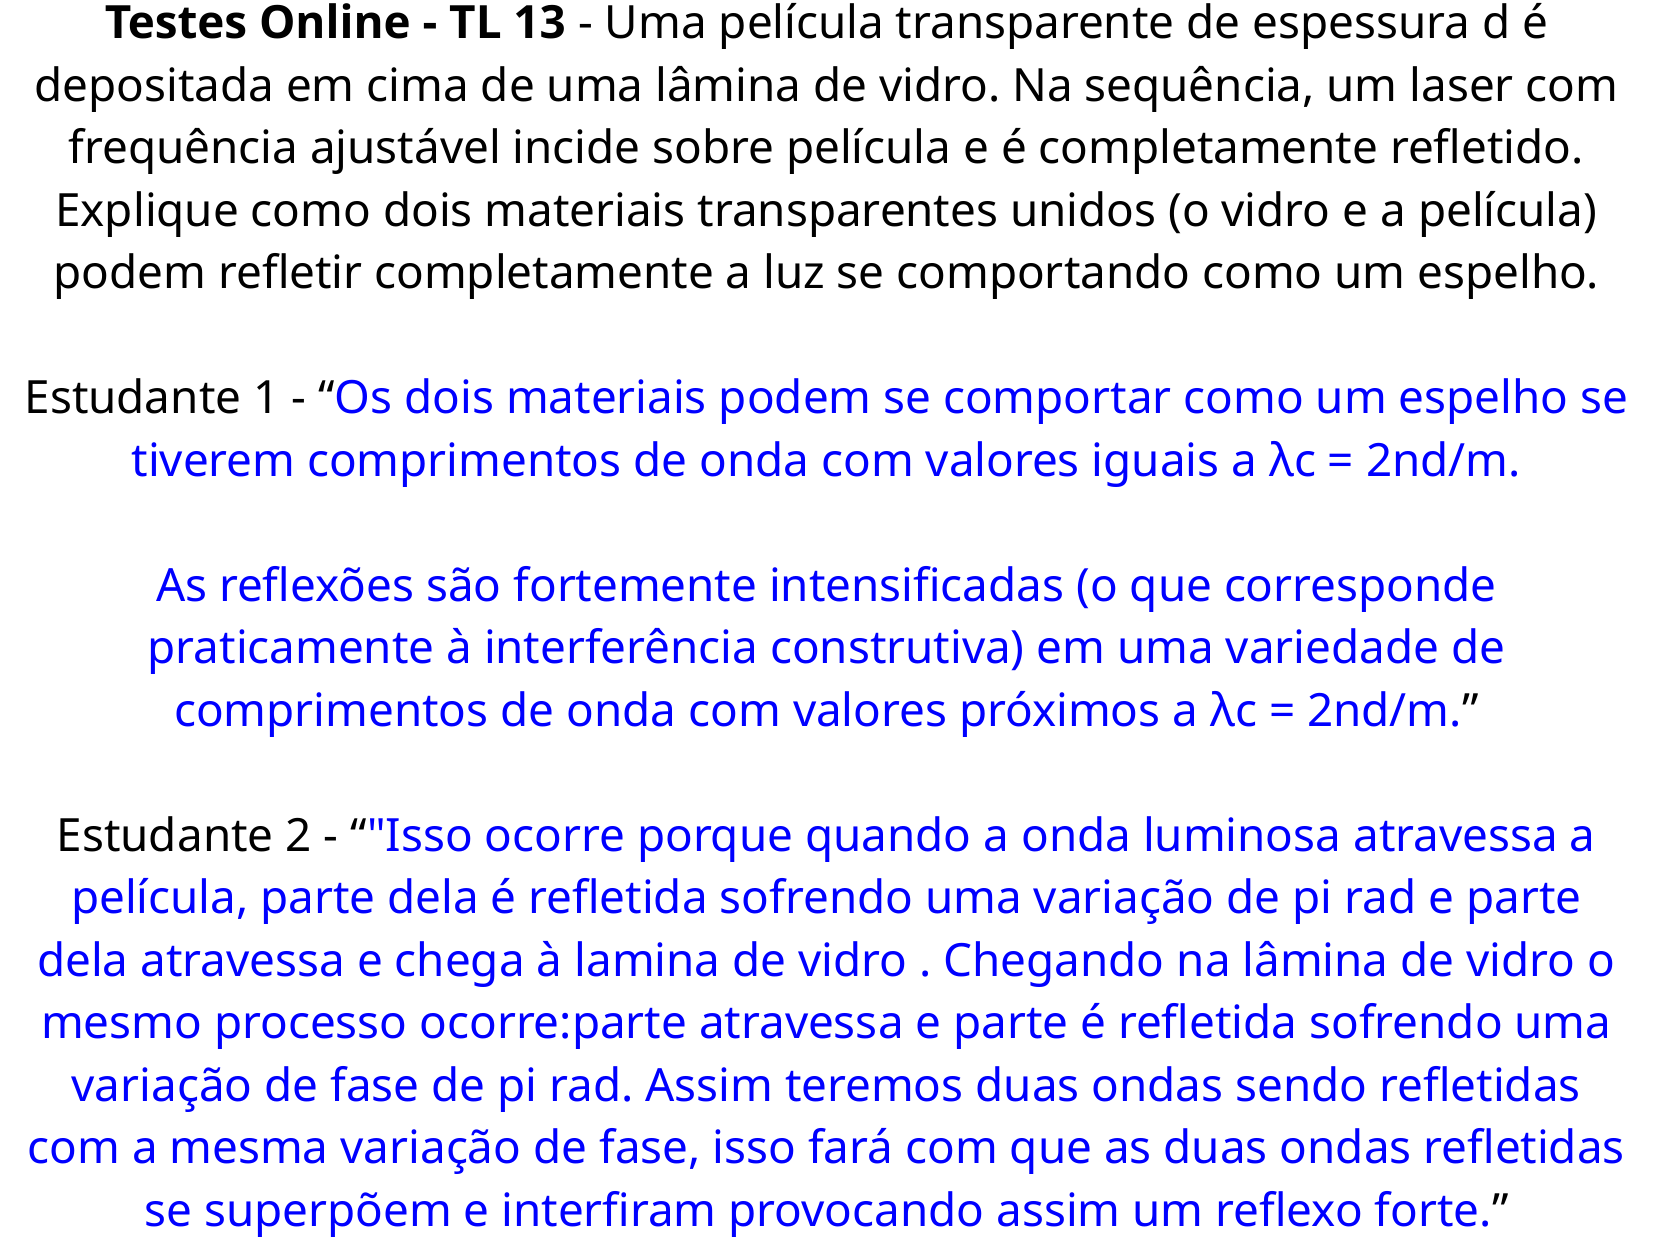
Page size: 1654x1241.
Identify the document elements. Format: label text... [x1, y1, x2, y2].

title Testes Online - TL 13 - Uma película transparente de espessura d é depositada em cima de uma lâmina de vidro. Na sequência, um laser com frequência ajustável incide sobre película e é completamente refletido. Explique como dois materiais transparentes unidos (o vidro e a película) podem refletir completamente a luz se comportando como um espelho. Estudante 1 - “Os dois materiais podem se comportar como um espelho se tiverem comprimentos de onda com valores iguais a λc = 2nd/m. As reflexões são fortemente intensificadas (o que corresponde praticamente à interferência construtiva) em uma variedade de comprimentos de onda com valores próximos a λc = 2nd/m.” Estudante 2 - “"Isso ocorre porque quando a onda luminosa atravessa a película, parte dela é refletida sofrendo uma variação de pi rad e parte dela atravessa e chega à lamina de vidro . Chegando na lâmina de vidro o mesmo processo ocorre:parte atravessa e parte é refletida sofrendo uma variação de fase de pi rad. Assim teremos duas ondas sendo refletidas com a mesma variação de fase, isso fará com que as duas ondas refletidas se superpõem e interfiram provocando assim um reflexo forte.” [23, 61, 1630, 1168]
